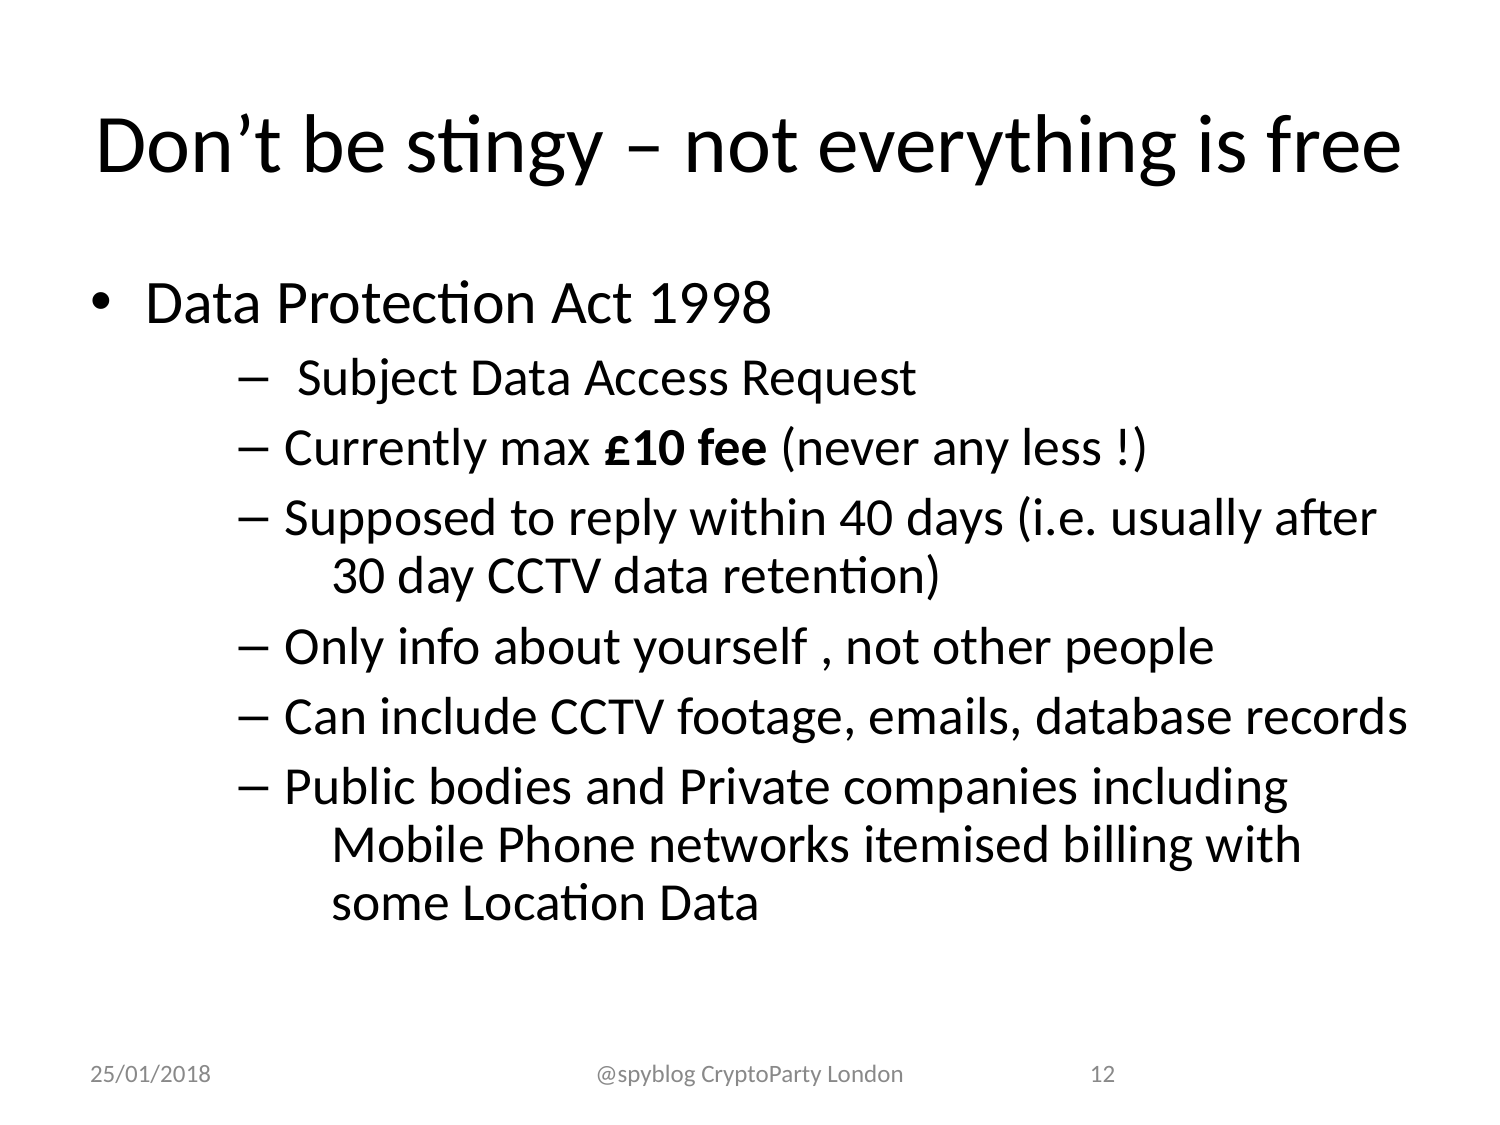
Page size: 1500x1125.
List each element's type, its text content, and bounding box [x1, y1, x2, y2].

title Don’t be stingy – not everything is free [75, 45, 1426, 233]
text_box @spyblog CryptoParty London [512, 1042, 988, 1103]
text_box ‹#› [1074, 1042, 1426, 1103]
text_box 25/01/2018 [75, 1042, 426, 1103]
list Data Protection Act 1998 Subject Data Access Request Currently max £10 fee (never any less !) Supposed to reply within 40 days (i.e. usually after 30 day CCTV data retention) Only info about yourself , not other people Can include CCTV footage, emails, database records Public bodies and Private companies including Mobile Phone networks itemised billing with some Location Data [75, 262, 1426, 1005]
